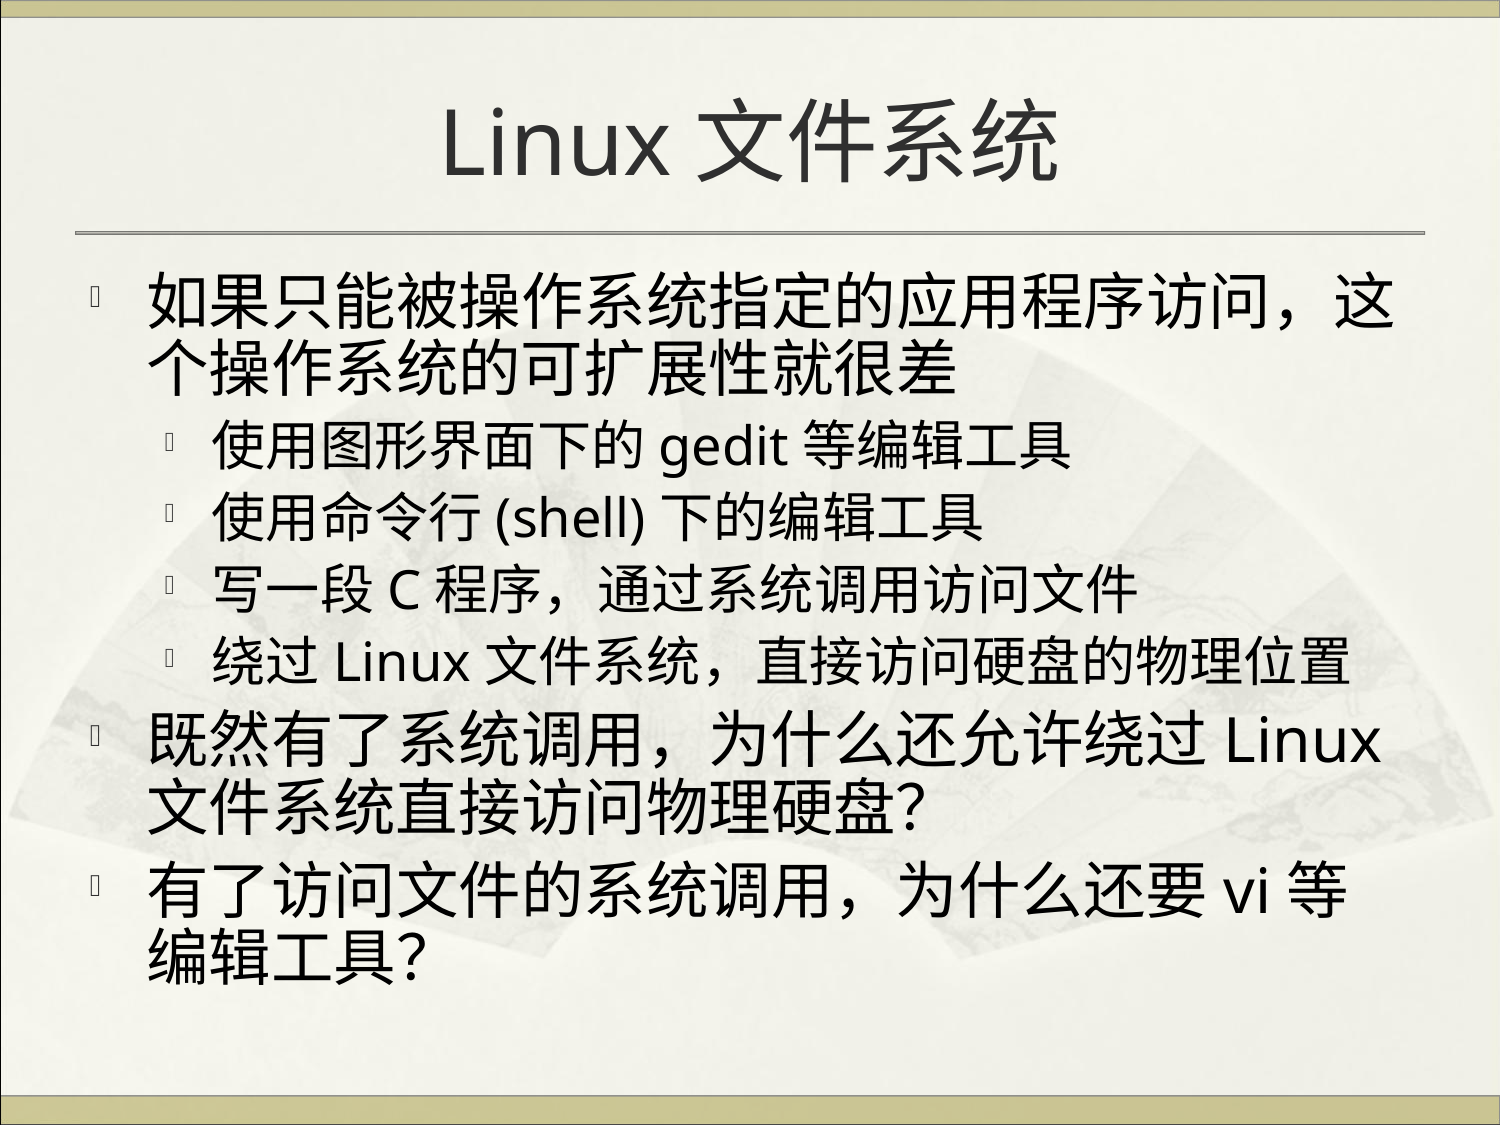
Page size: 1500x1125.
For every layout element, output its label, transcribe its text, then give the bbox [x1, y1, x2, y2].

picture [0, 0, 1500, 1125]
list 如果只能被操作系统指定的应用程序访问，这个操作系统的可扩展性就很差 使用图形界面下的gedit等编辑工具 使用命令行(shell)下的编辑工具 写一段C程序，通过系统调用访问文件 绕过Linux文件系统，直接访问硬盘的物理位置 既然有了系统调用，为什么还允许绕过Linux文件系统直接访问物理硬盘？ 有了访问文件的系统调用，为什么还要vi等编辑工具？ [75, 262, 1426, 1032]
title Linux文件系统 [75, 45, 1426, 233]
